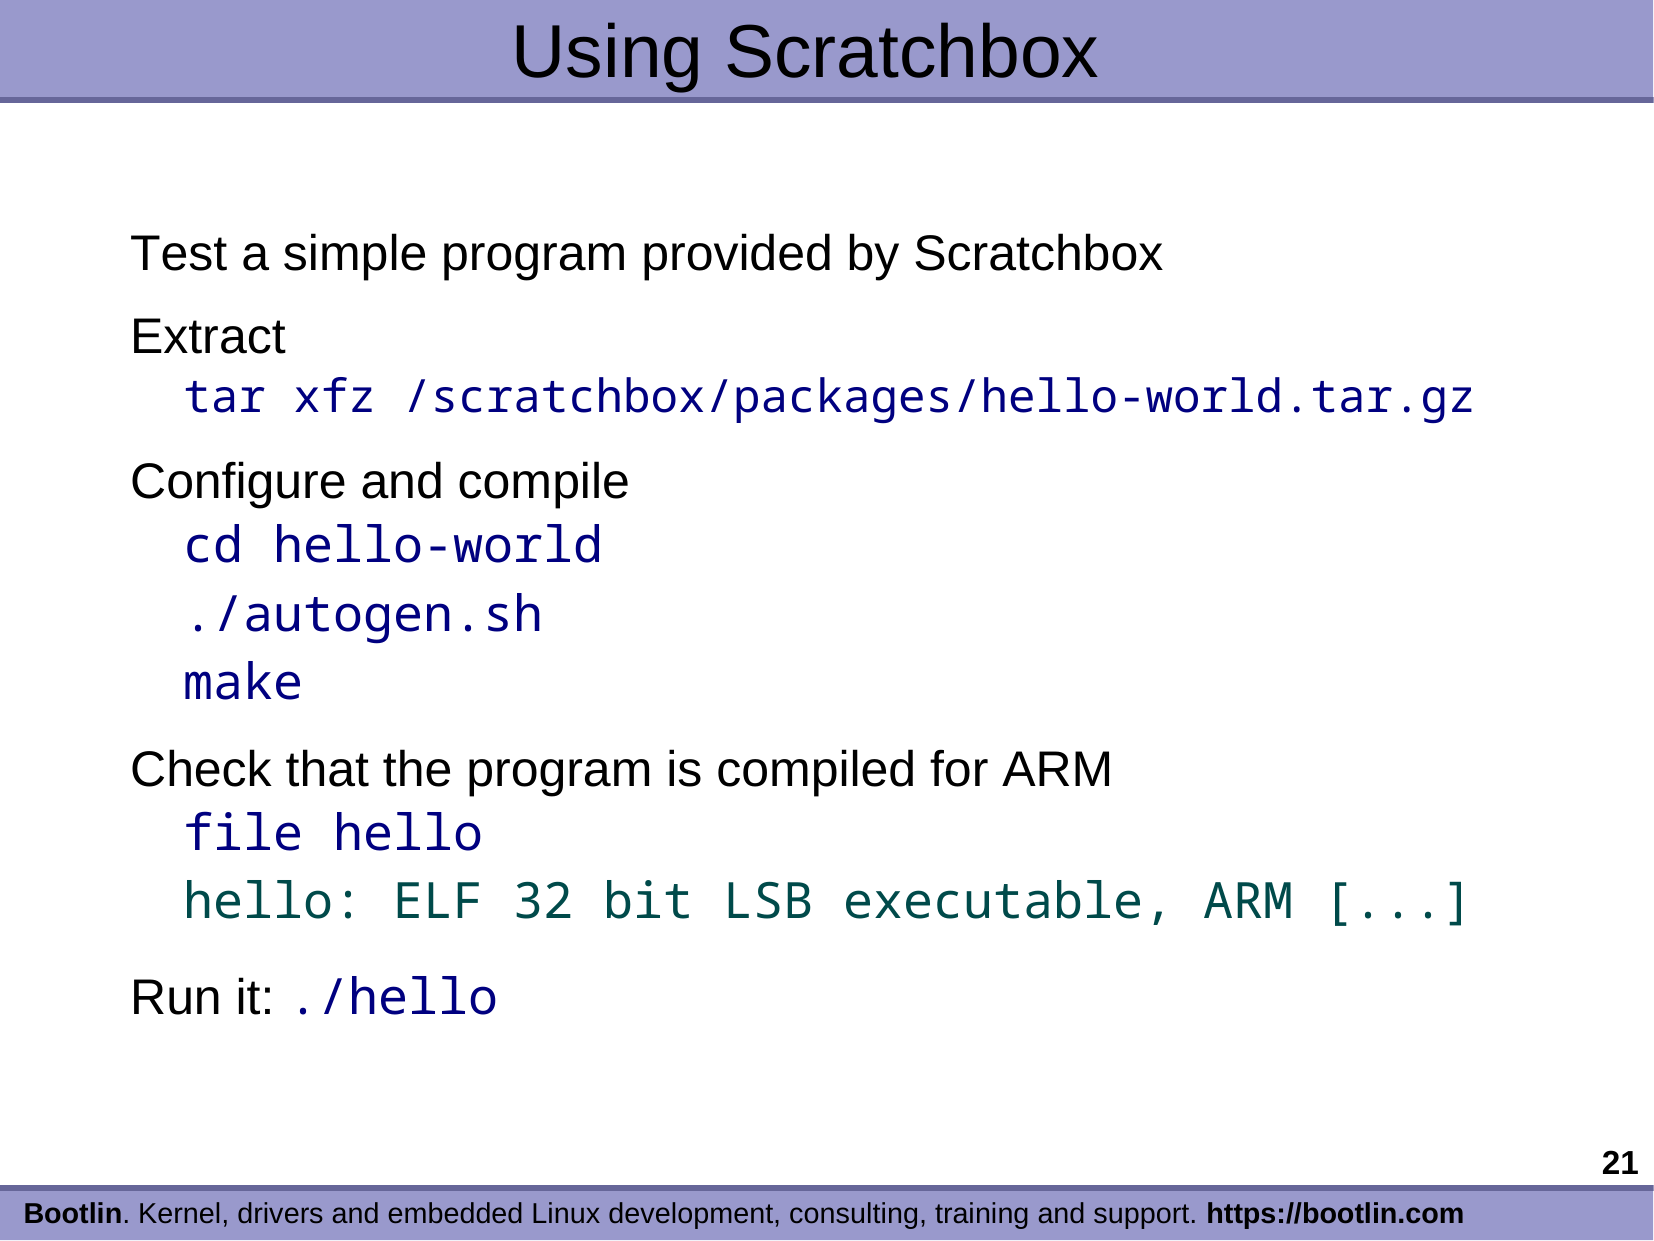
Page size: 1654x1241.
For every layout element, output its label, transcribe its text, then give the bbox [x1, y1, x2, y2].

title Using Scratchbox [60, 5, 1551, 97]
list Test a simple program provided by Scratchbox Extract tar xfz /scratchbox/packages/hello-world.tar.gz Configure and compile cd hello-world ./autogen.sh make Check that the program is compiled for ARM file hello hello: ELF 32 bit LSB executable, ARM [...] Run it: ./hello [112, 225, 1525, 1075]
